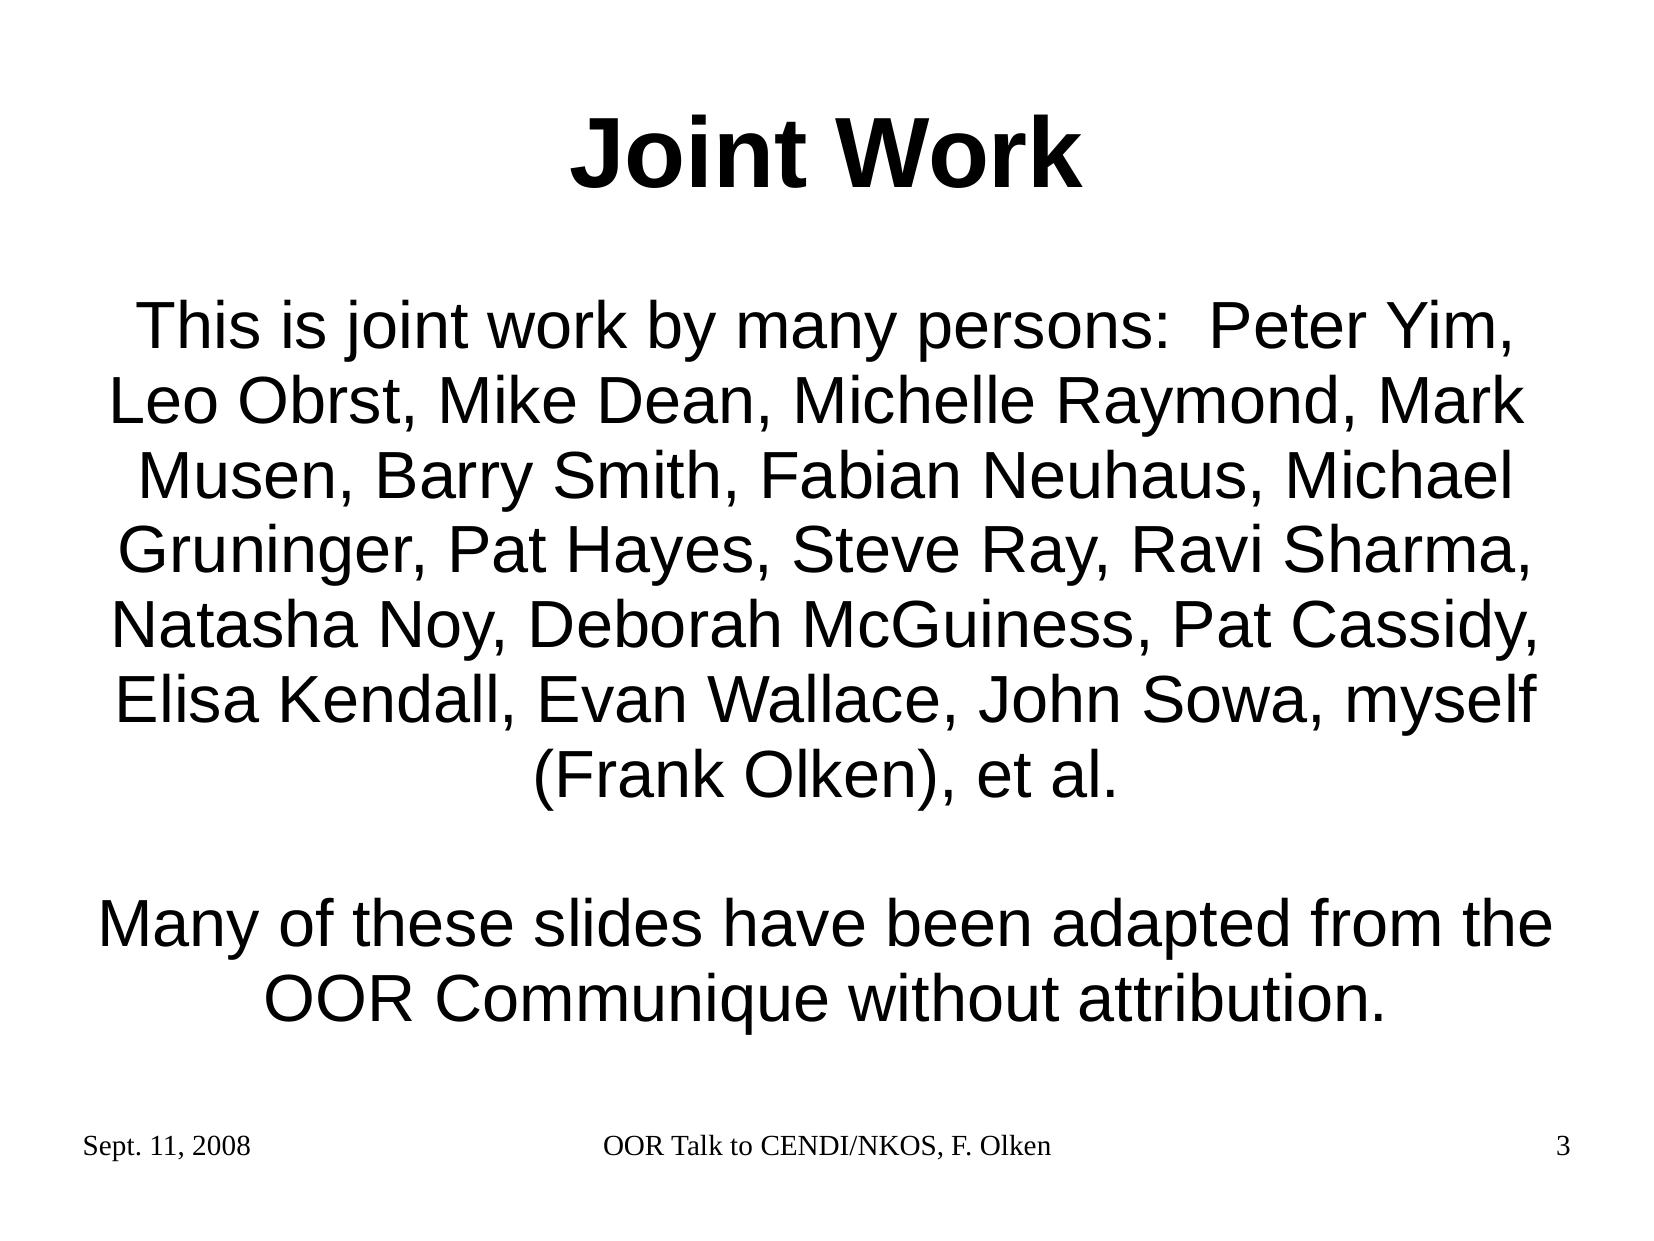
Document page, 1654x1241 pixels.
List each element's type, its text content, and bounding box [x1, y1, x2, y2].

subtitle This is joint work by many persons: Peter Yim, Leo Obrst, Mike Dean, Michelle Raymond, Mark Musen, Barry Smith, Fabian Neuhaus, Michael Gruninger, Pat Hayes, Steve Ray, Ravi Sharma, Natasha Noy, Deborah McGuiness, Pat Cassidy, Elisa Kendall, Evan Wallace, John Sowa, myself (Frank Olken), et al. Many of these slides have been adapted from the OOR Communique without attribution. [82, 288, 1571, 1111]
title Joint Work [82, 56, 1571, 250]
